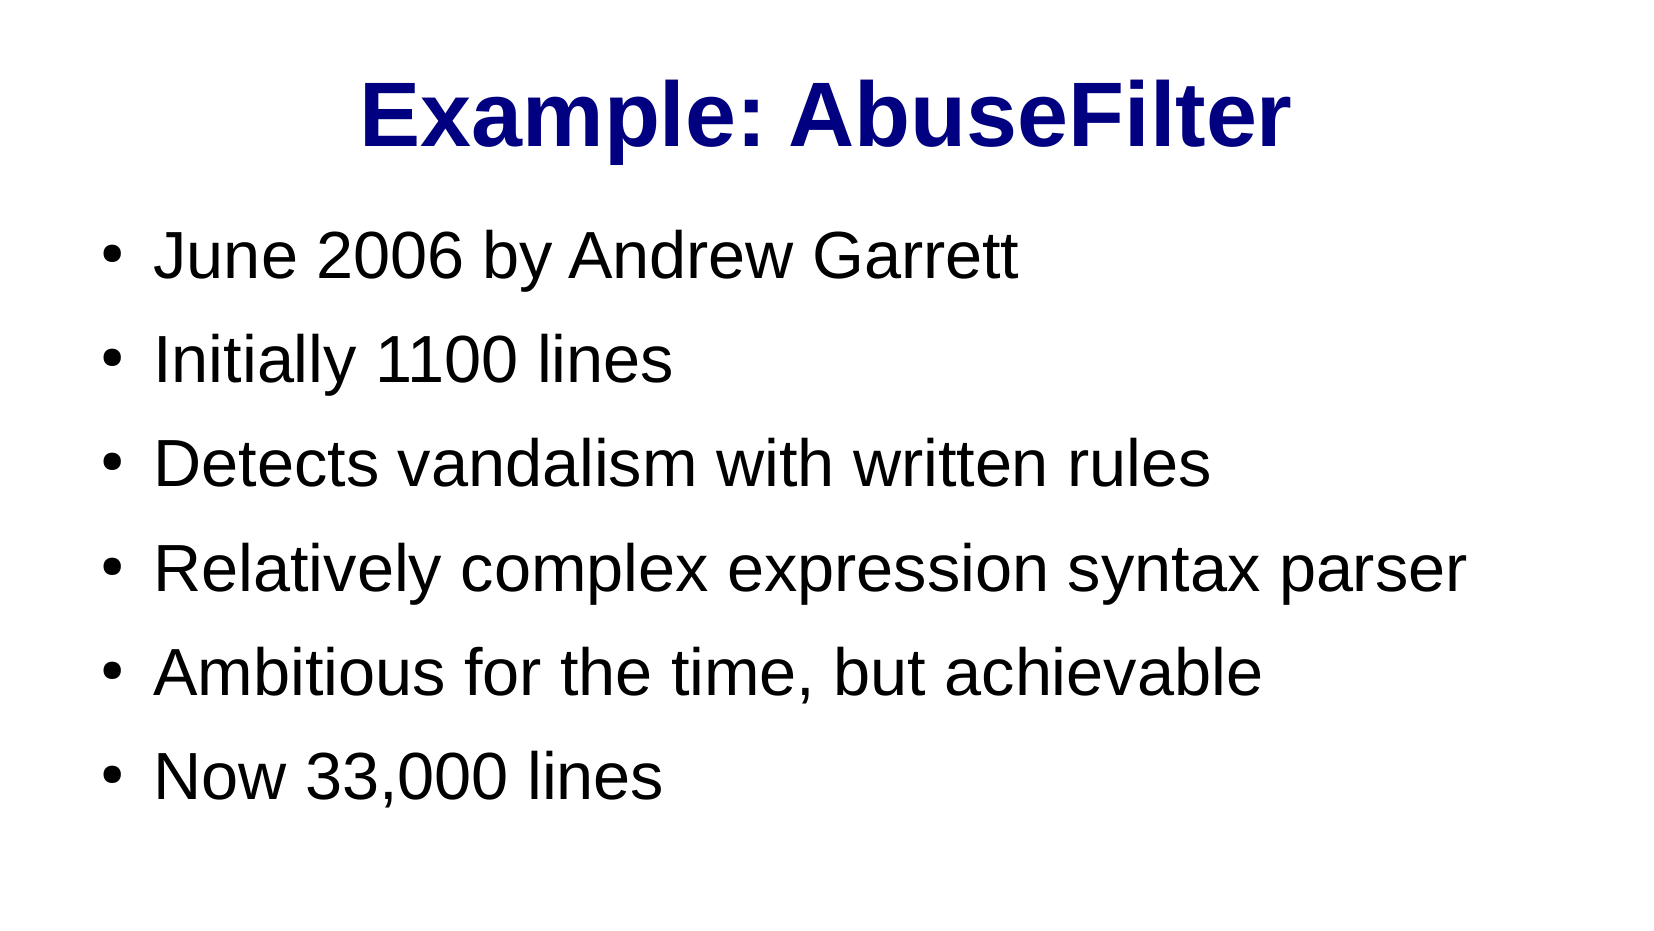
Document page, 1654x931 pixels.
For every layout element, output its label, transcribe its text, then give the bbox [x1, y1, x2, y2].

title Example: AbuseFilter [82, 37, 1571, 193]
list June 2006 by Andrew Garrett Initially 1100 lines Detects vandalism with written rules Relatively complex expression syntax parser Ambitious for the time, but achievable Now 33,000 lines [82, 217, 1571, 824]
